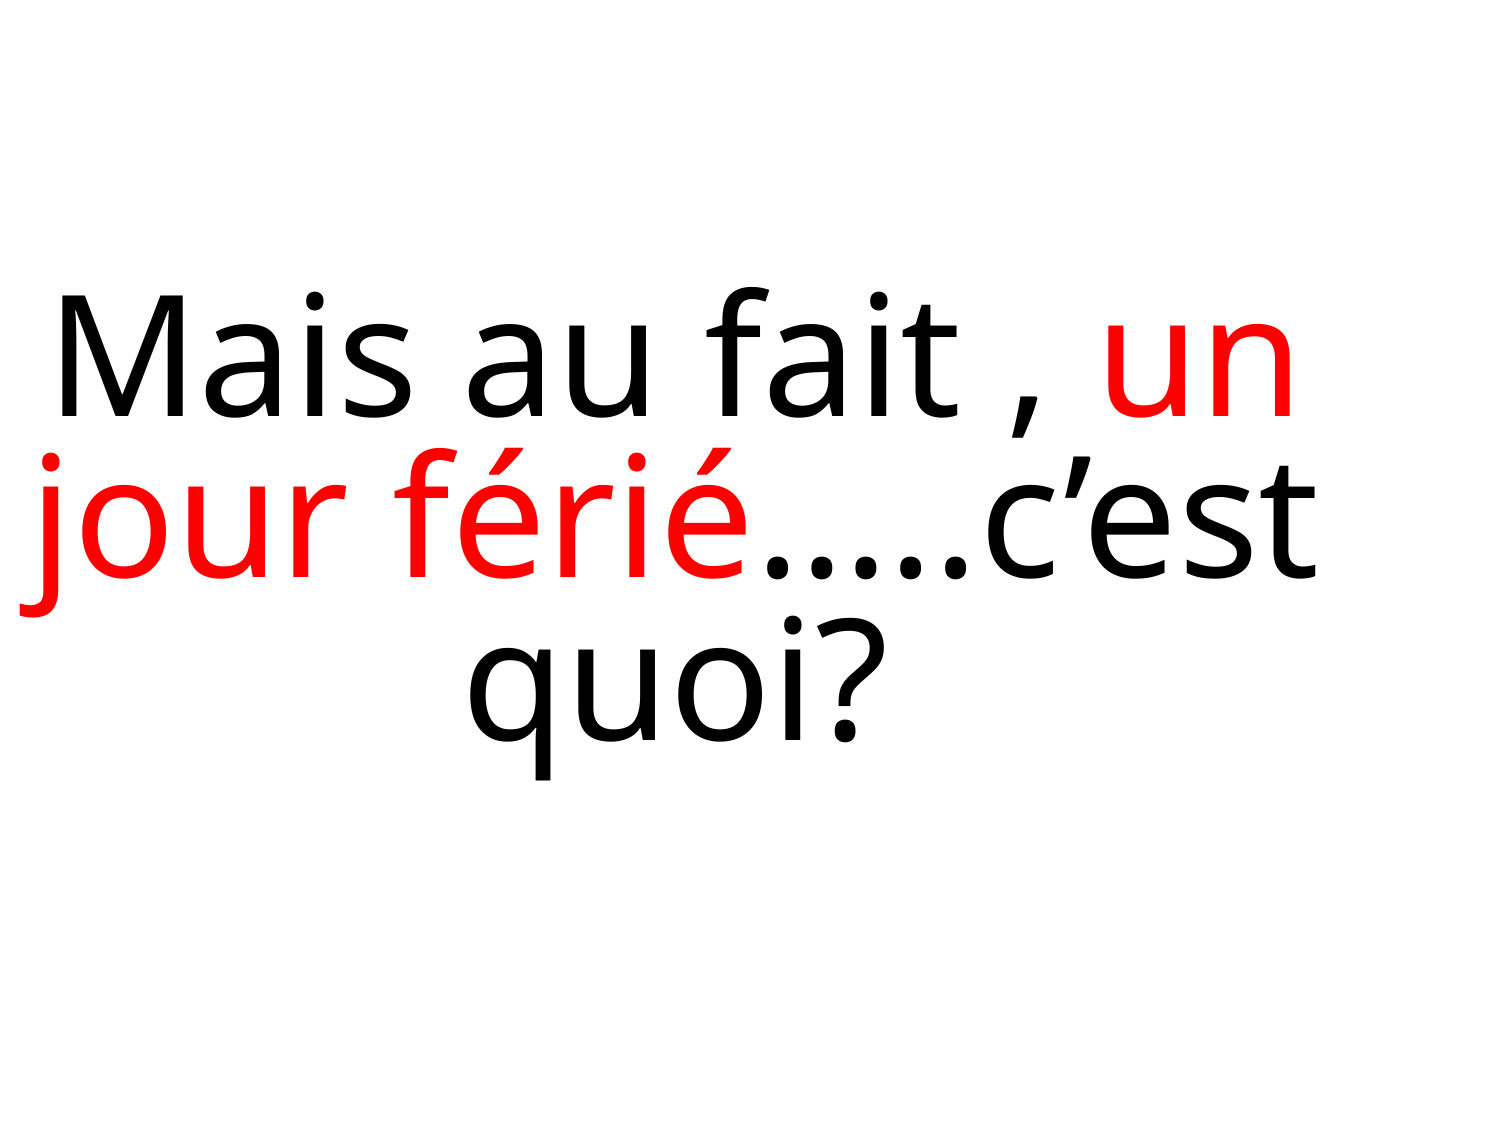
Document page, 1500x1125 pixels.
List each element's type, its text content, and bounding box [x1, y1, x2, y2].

list Mais au fait , un jour férié…..c’est quoi? [0, 278, 1351, 1005]
